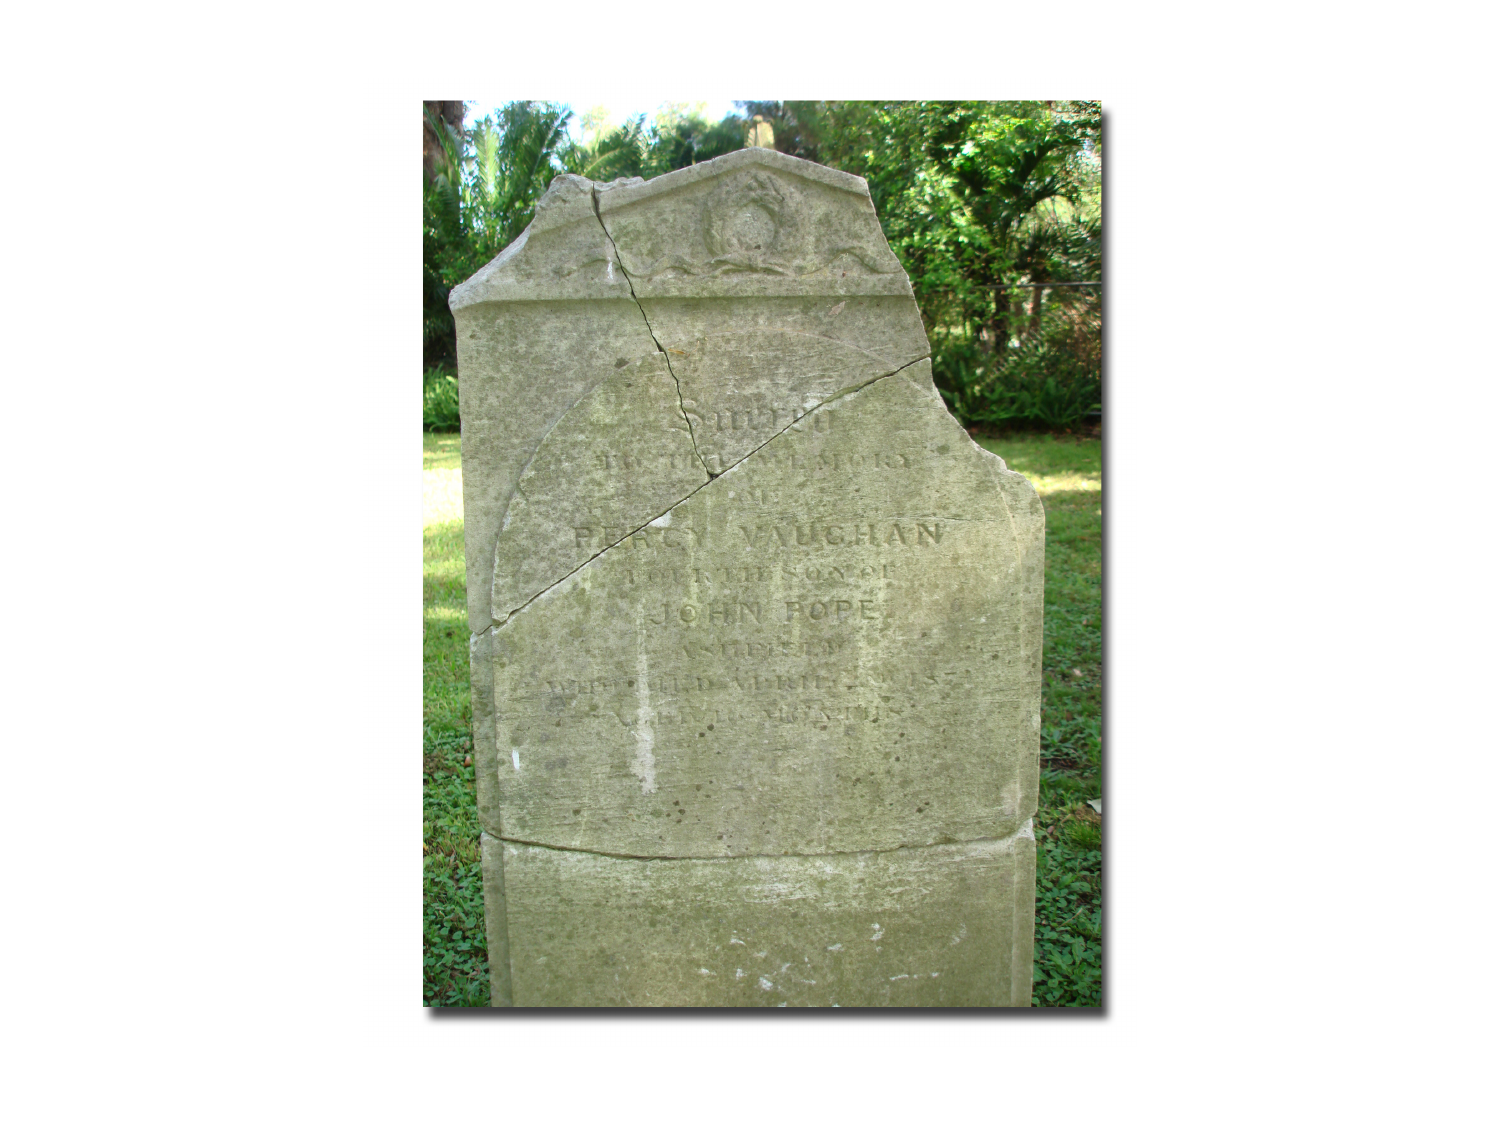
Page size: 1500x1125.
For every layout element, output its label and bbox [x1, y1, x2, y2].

picture [363, 78, 1137, 1047]
